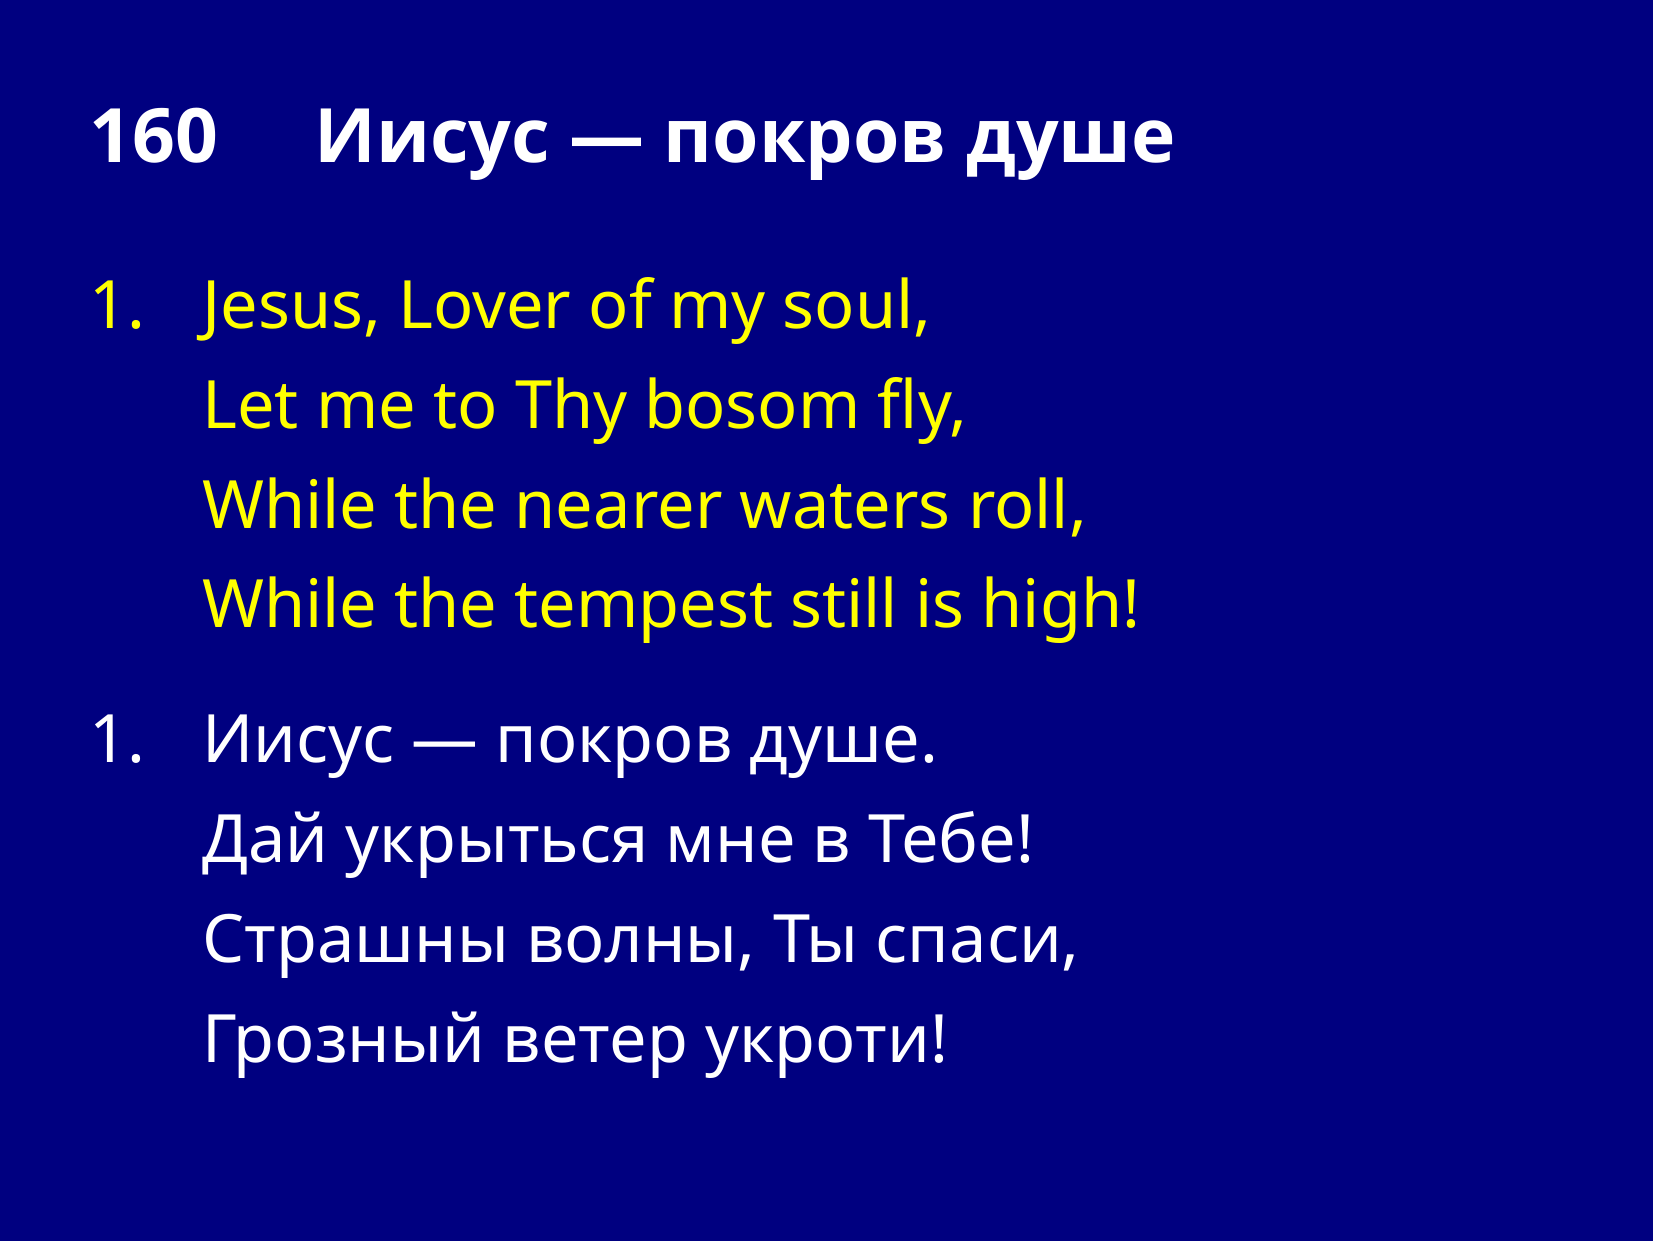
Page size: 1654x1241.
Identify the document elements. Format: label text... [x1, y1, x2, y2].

text_box 1. Иисус — покров душе. Дай укрыться мне в Тебе! Страшны волны, Ты спаси, Грозный ветер укроти! [75, 675, 1576, 1163]
text_box 1. Jesus, Lover of my soul, Let me to Thy bosom fly, While the nearer waters roll, While the tempest still is high! [75, 188, 1576, 638]
text_box 160 Иисус — покров душе [75, 75, 1576, 188]
